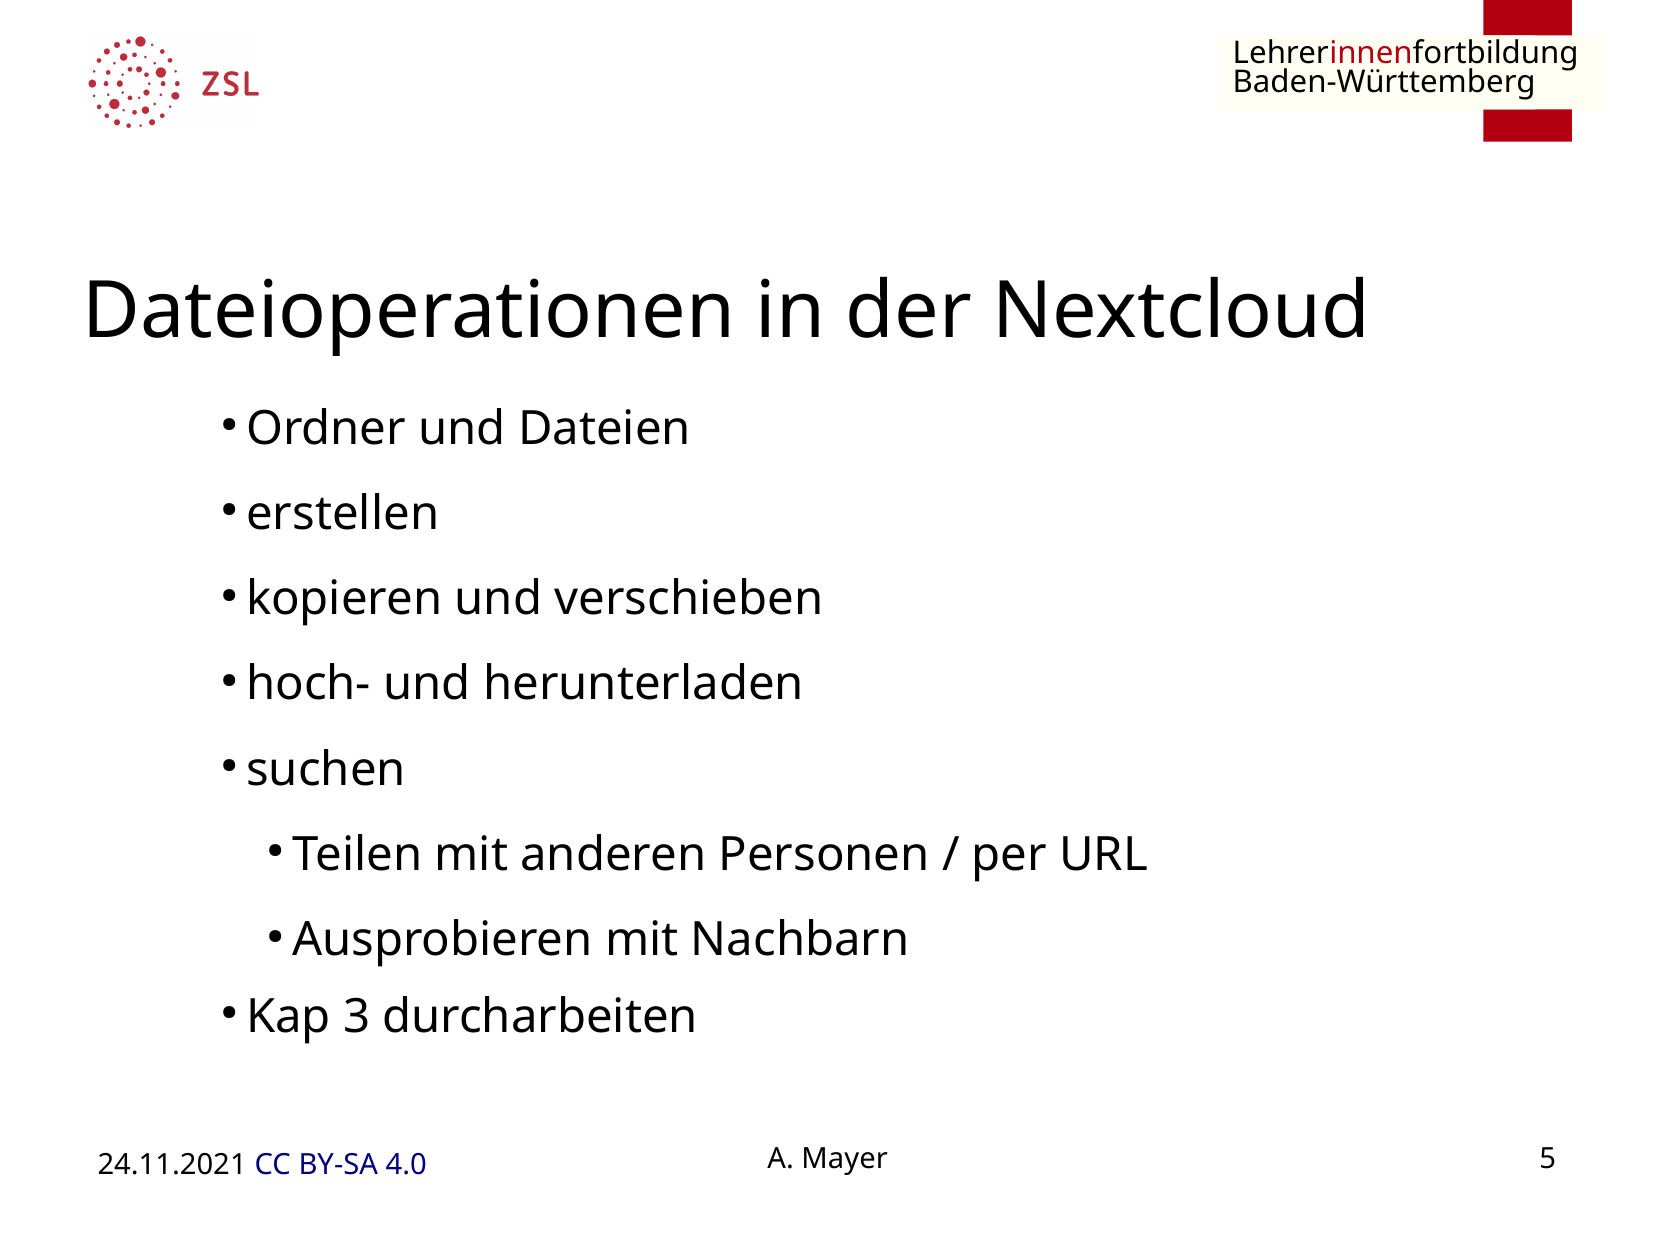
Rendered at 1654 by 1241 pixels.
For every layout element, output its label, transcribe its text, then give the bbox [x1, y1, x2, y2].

list Ordner und Dateien erstellen kopieren und verschieben hoch- und herunterladen suchen Teilen mit anderen Personen / per URL Ausprobieren mit Nachbarn Kap 3 durcharbeiten [82, 393, 1571, 1051]
title Dateioperationen in der Nextcloud [82, 255, 1571, 359]
picture [87, 35, 260, 129]
